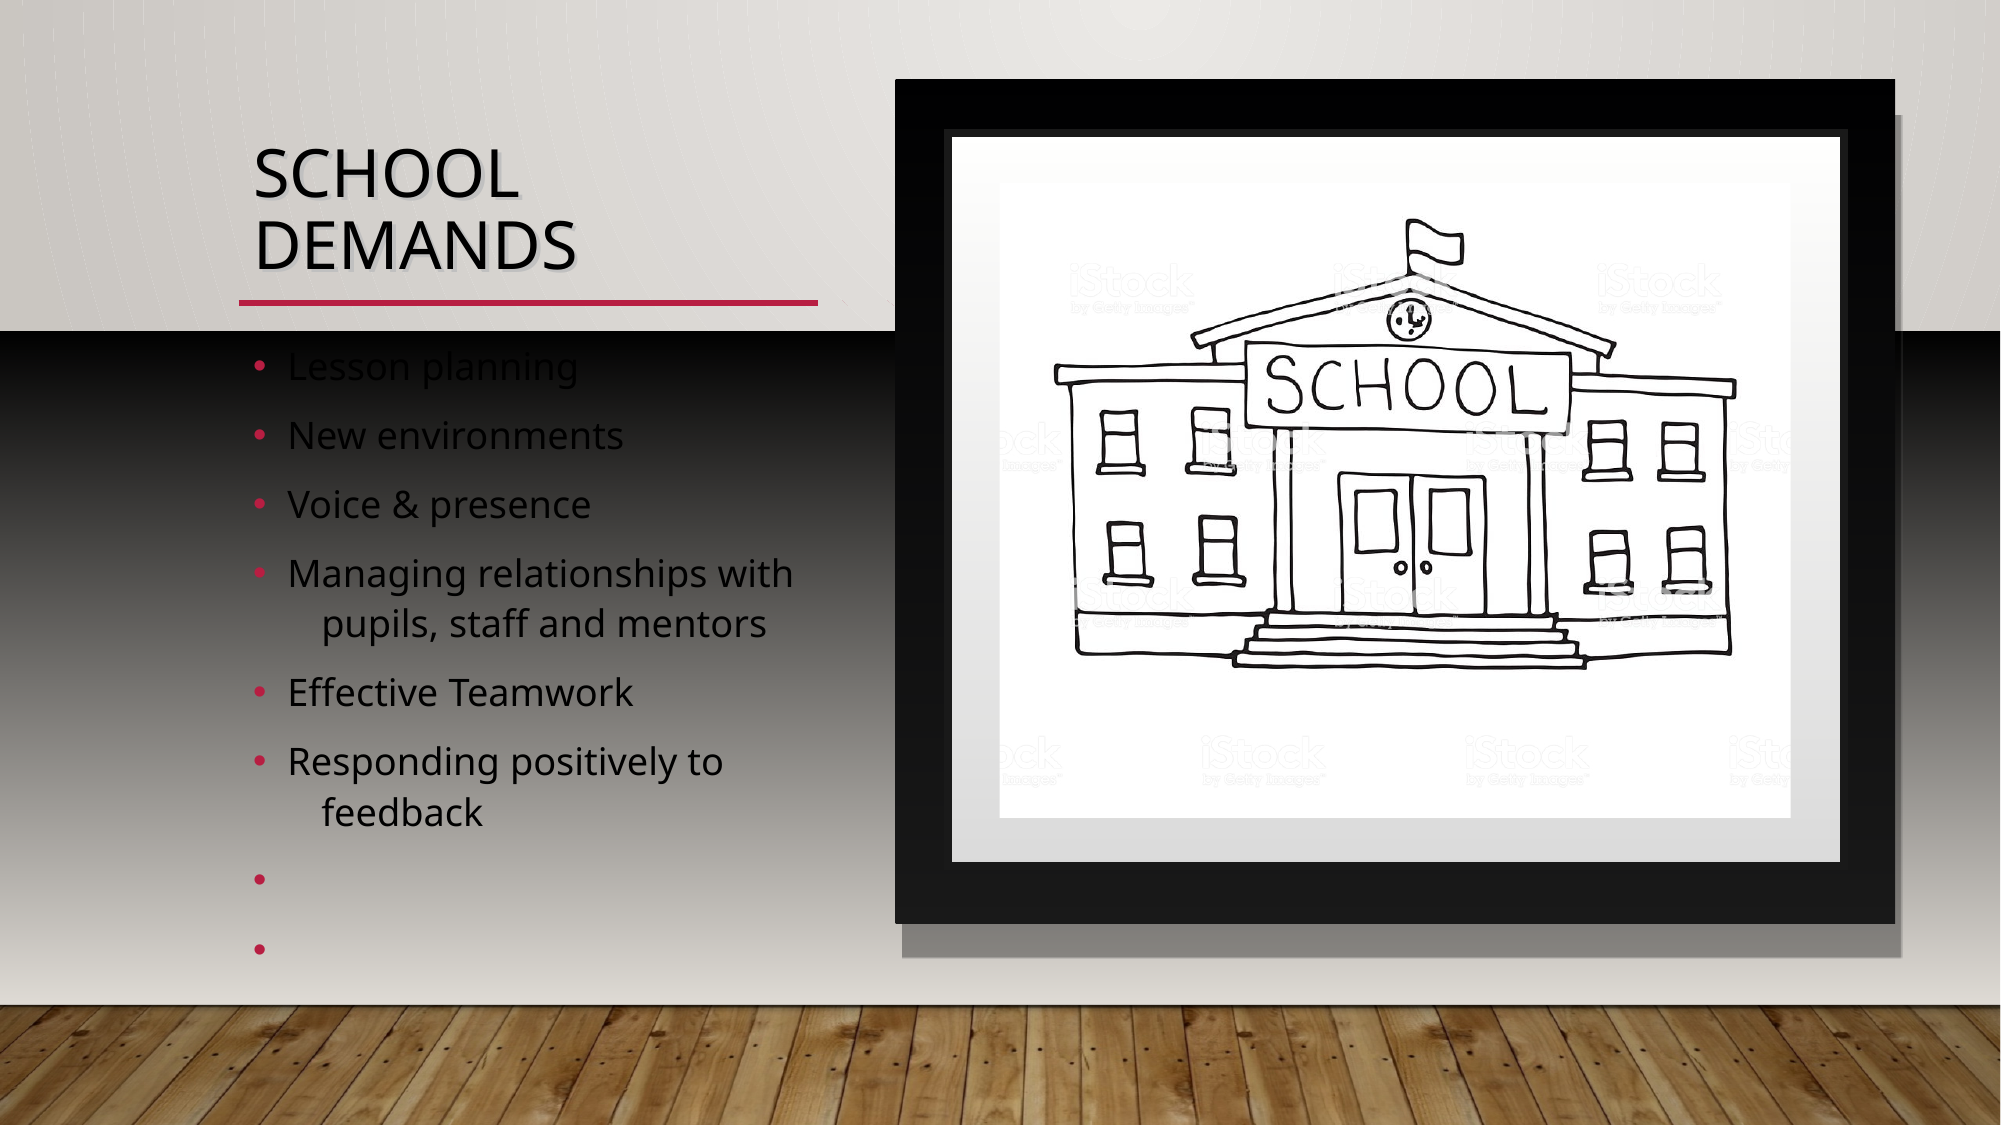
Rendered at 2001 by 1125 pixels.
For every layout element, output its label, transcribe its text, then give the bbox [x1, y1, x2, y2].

text_box [0, 0, 2000, 1005]
picture [0, 1005, 2000, 1125]
picture [999, 183, 1791, 818]
title School demandS [238, 131, 818, 305]
list Lesson planning New environments Voice & presence Managing relationships with pupils, staff and mentors Effective Teamwork Responding positively to feedback [238, 330, 817, 897]
